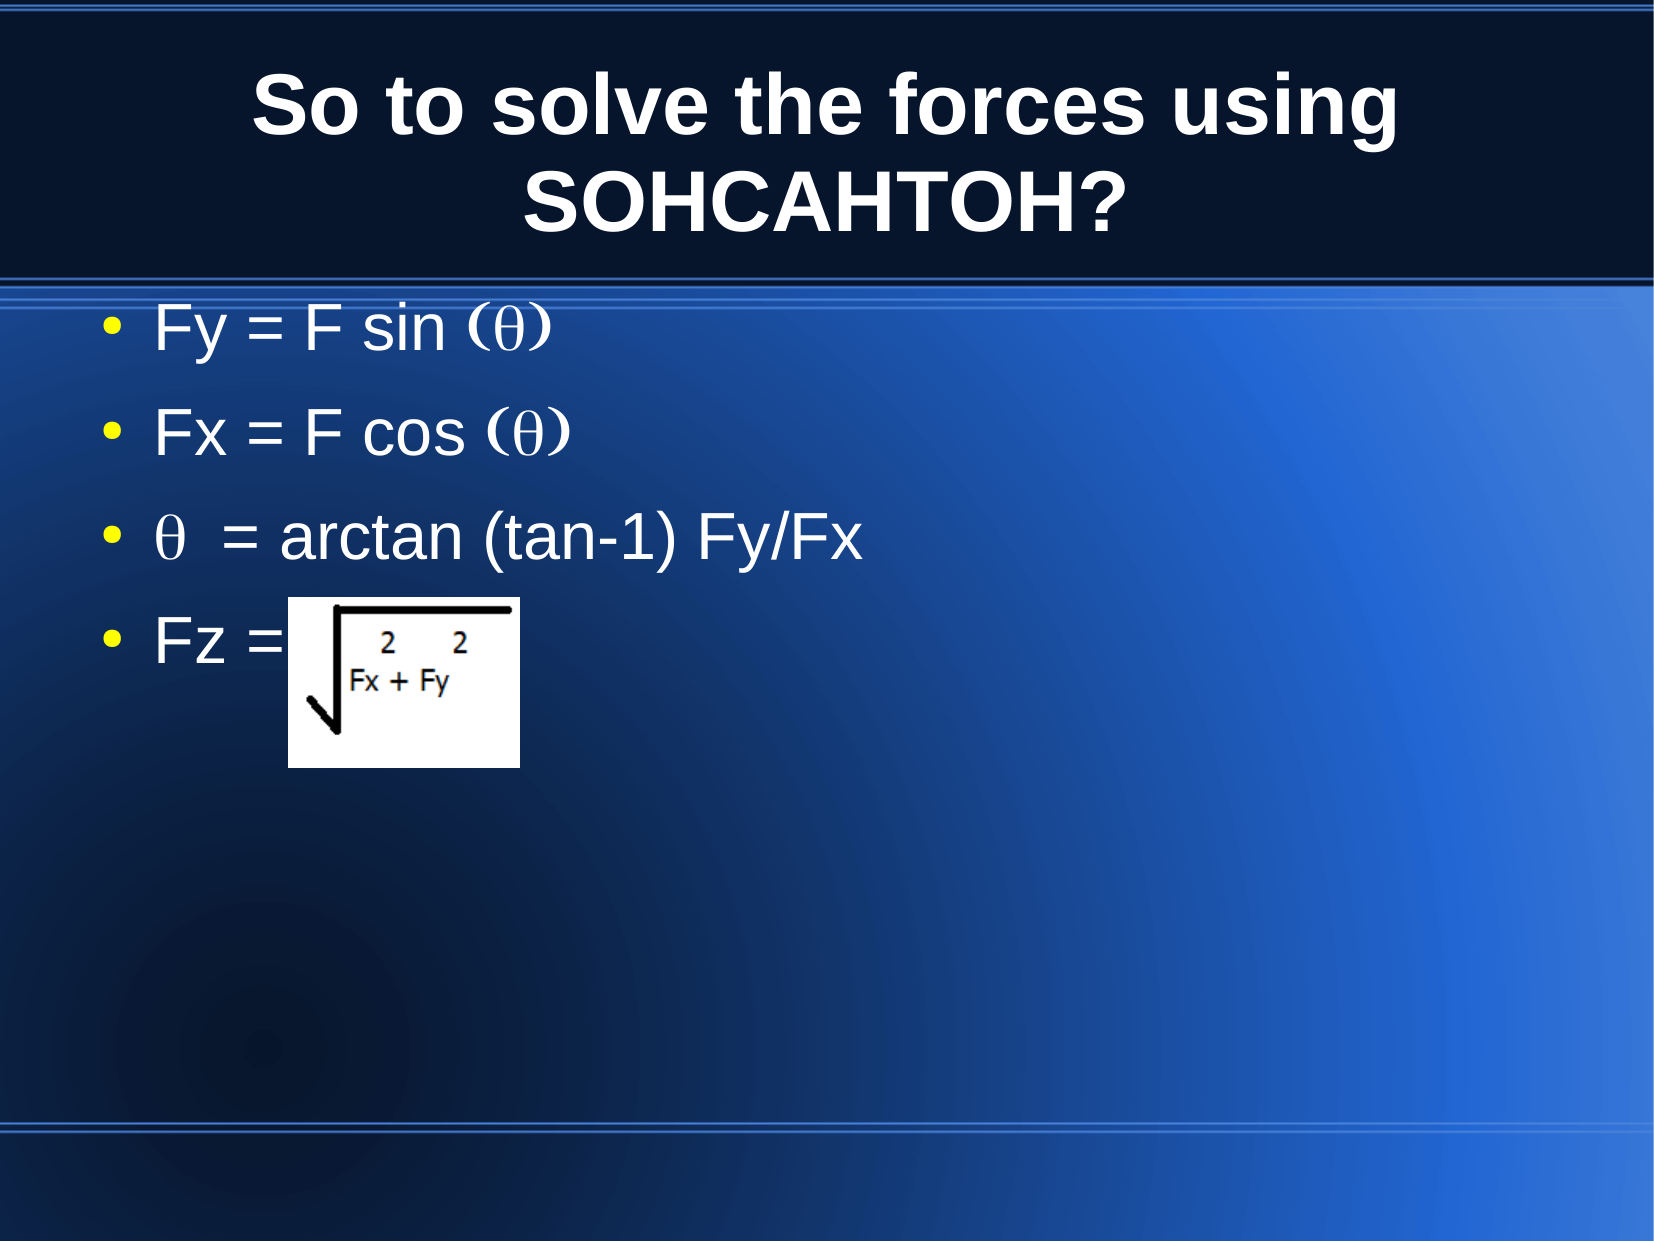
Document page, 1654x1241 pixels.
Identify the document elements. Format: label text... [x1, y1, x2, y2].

list Fy = F sin (q) Fx = F cos (q) q = arctan (tan-1) Fy/Fx Fz = [82, 290, 1571, 1109]
picture [0, 0, 1654, 1241]
title So to solve the forces using SOHCAHTOH? [82, 49, 1571, 257]
